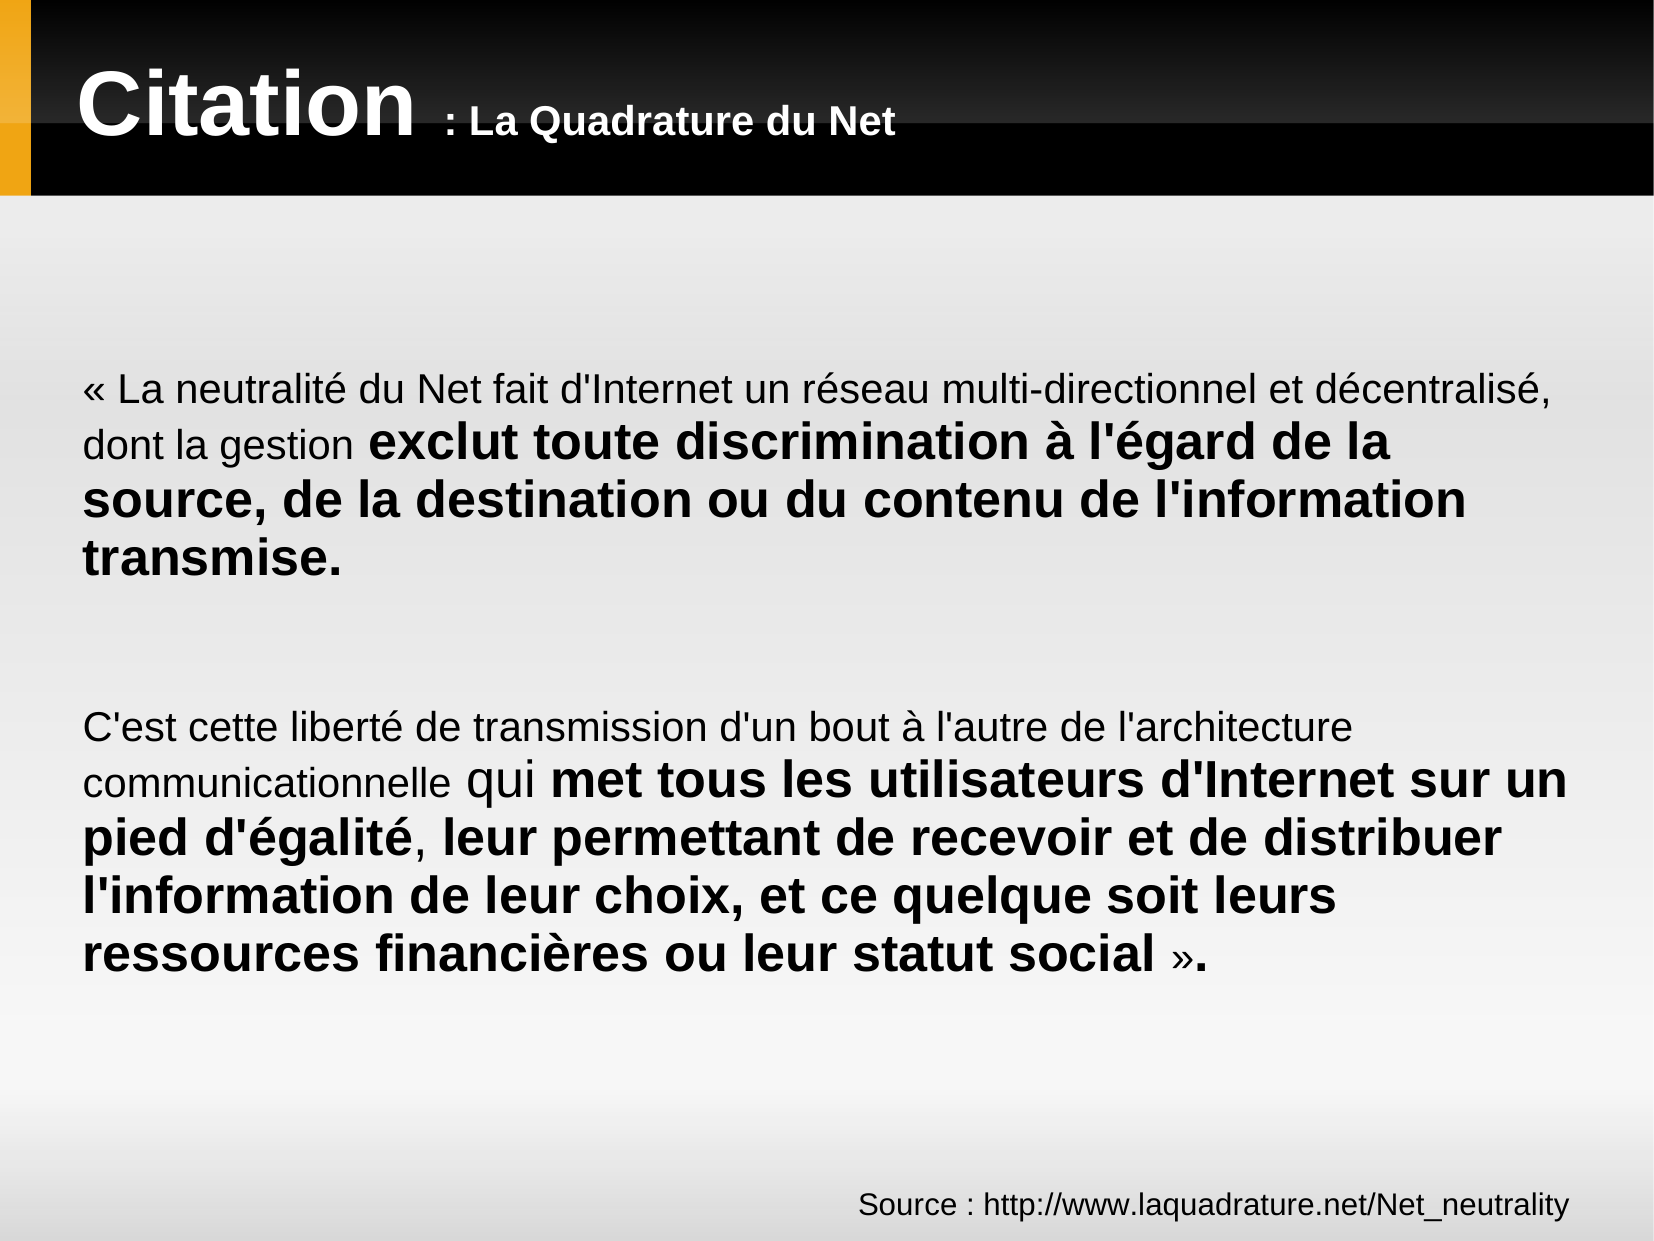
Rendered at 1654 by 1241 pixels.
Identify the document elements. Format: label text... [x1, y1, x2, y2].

list « La neutralité du Net fait d'Internet un réseau multi-directionnel et décentralisé, dont la gestion exclut toute discrimination à l'égard de la source, de la destination ou du contenu de l'information transmise. C'est cette liberté de transmission d'un bout à l'autre de l'architecture communicationnelle qui met tous les utilisateurs d'Internet sur un pied d'égalité, leur permettant de recevoir et de distribuer l'information de leur choix, et ce quelque soit leurs ressources financières ou leur statut social ». Source : http://www.laquadrature.net/Net_neutrality [82, 290, 1571, 1222]
title Citation : La Quadrature du Net [76, 0, 1565, 208]
picture [0, 0, 1654, 1241]
